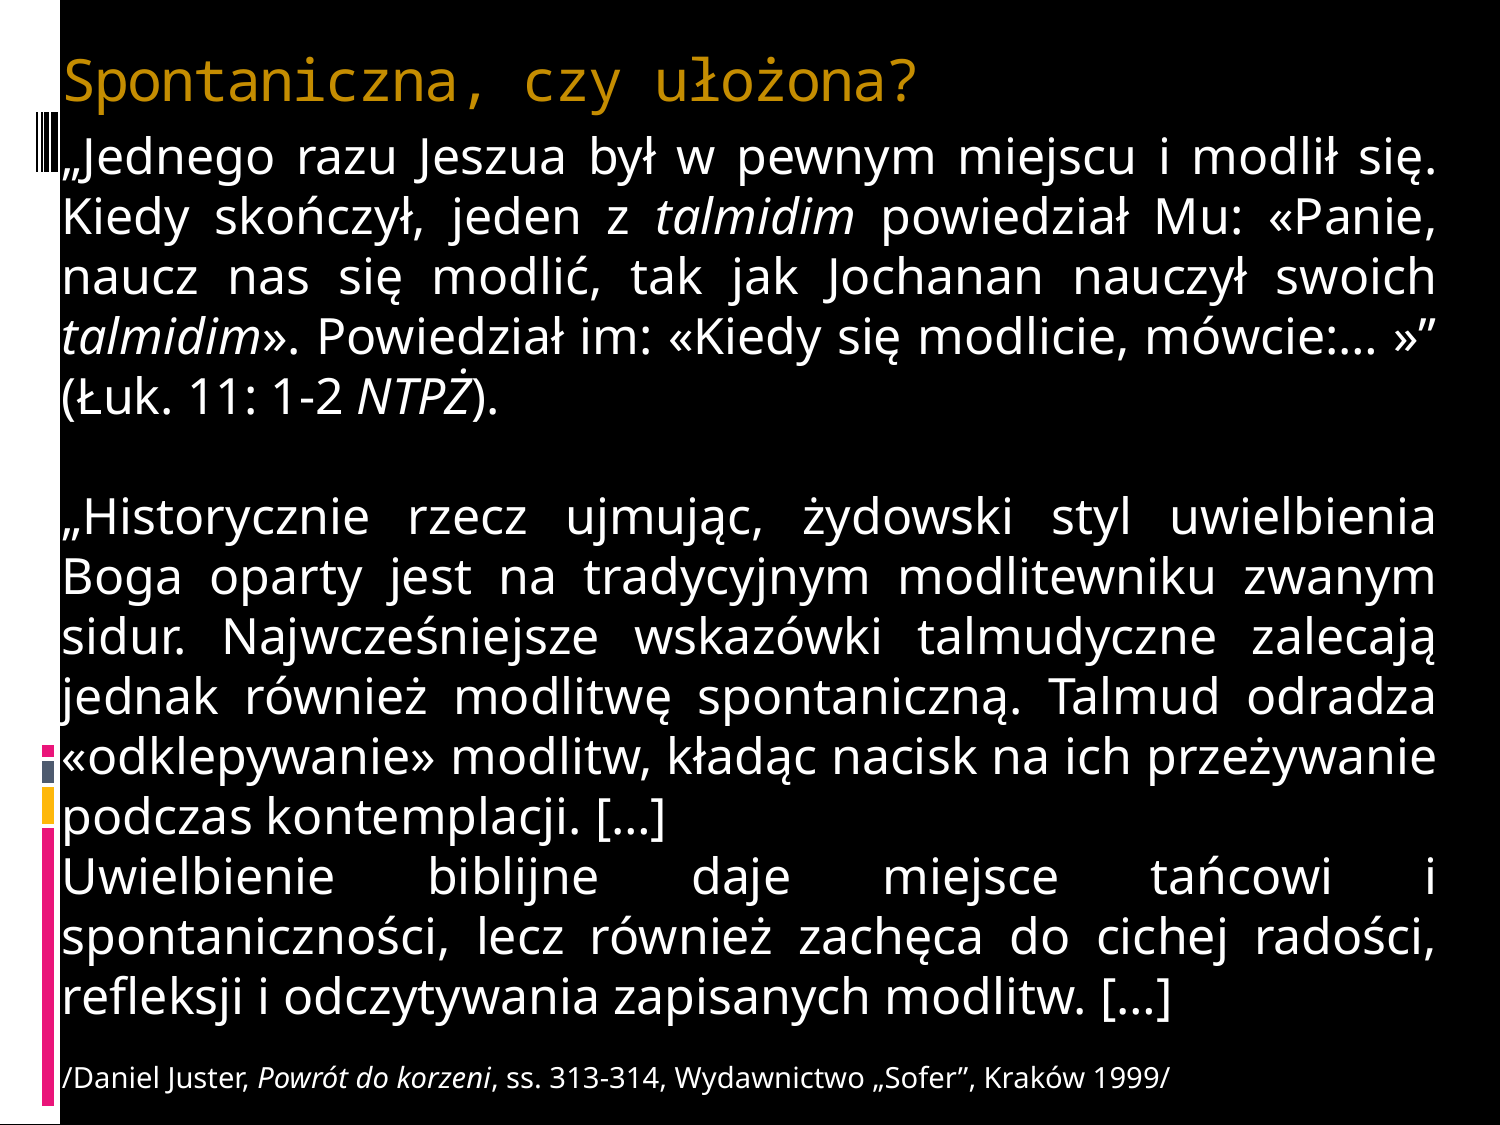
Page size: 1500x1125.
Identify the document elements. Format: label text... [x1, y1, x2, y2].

text_box „Jednego razu Jeszua był w pewnym miejscu i modlił się. Kiedy skończył, jeden z talmidim powiedział Mu: «Panie, naucz nas się modlić, tak jak Jochanan nauczył swoich talmidim». Powiedział im: «Kiedy się modlicie, mówcie:… »” (Łuk. 11: 1-2 NTPŻ). „Historycznie rzecz ujmując, żydowski styl uwielbienia Boga oparty jest na tradycyjnym modlitewniku zwanym sidur. Najwcześniejsze wskazówki talmudyczne zalecają jednak również modlitwę spontaniczną. Talmud odradza «odklepywanie» modlitw, kładąc nacisk na ich przeżywanie podczas kontemplacji. […] Uwielbienie biblijne daje miejsce tańcowi i spontaniczności, lecz również zachęca do cichej radości, refleksji i odczytywania zapisanych modlitw. […] /Daniel Juster, Powrót do korzeni, ss. 313-314, Wydawnictwo „Sofer”, Kraków 1999/ [46, 117, 1454, 1067]
title Spontaniczna, czy ułożona? [46, 35, 1442, 117]
